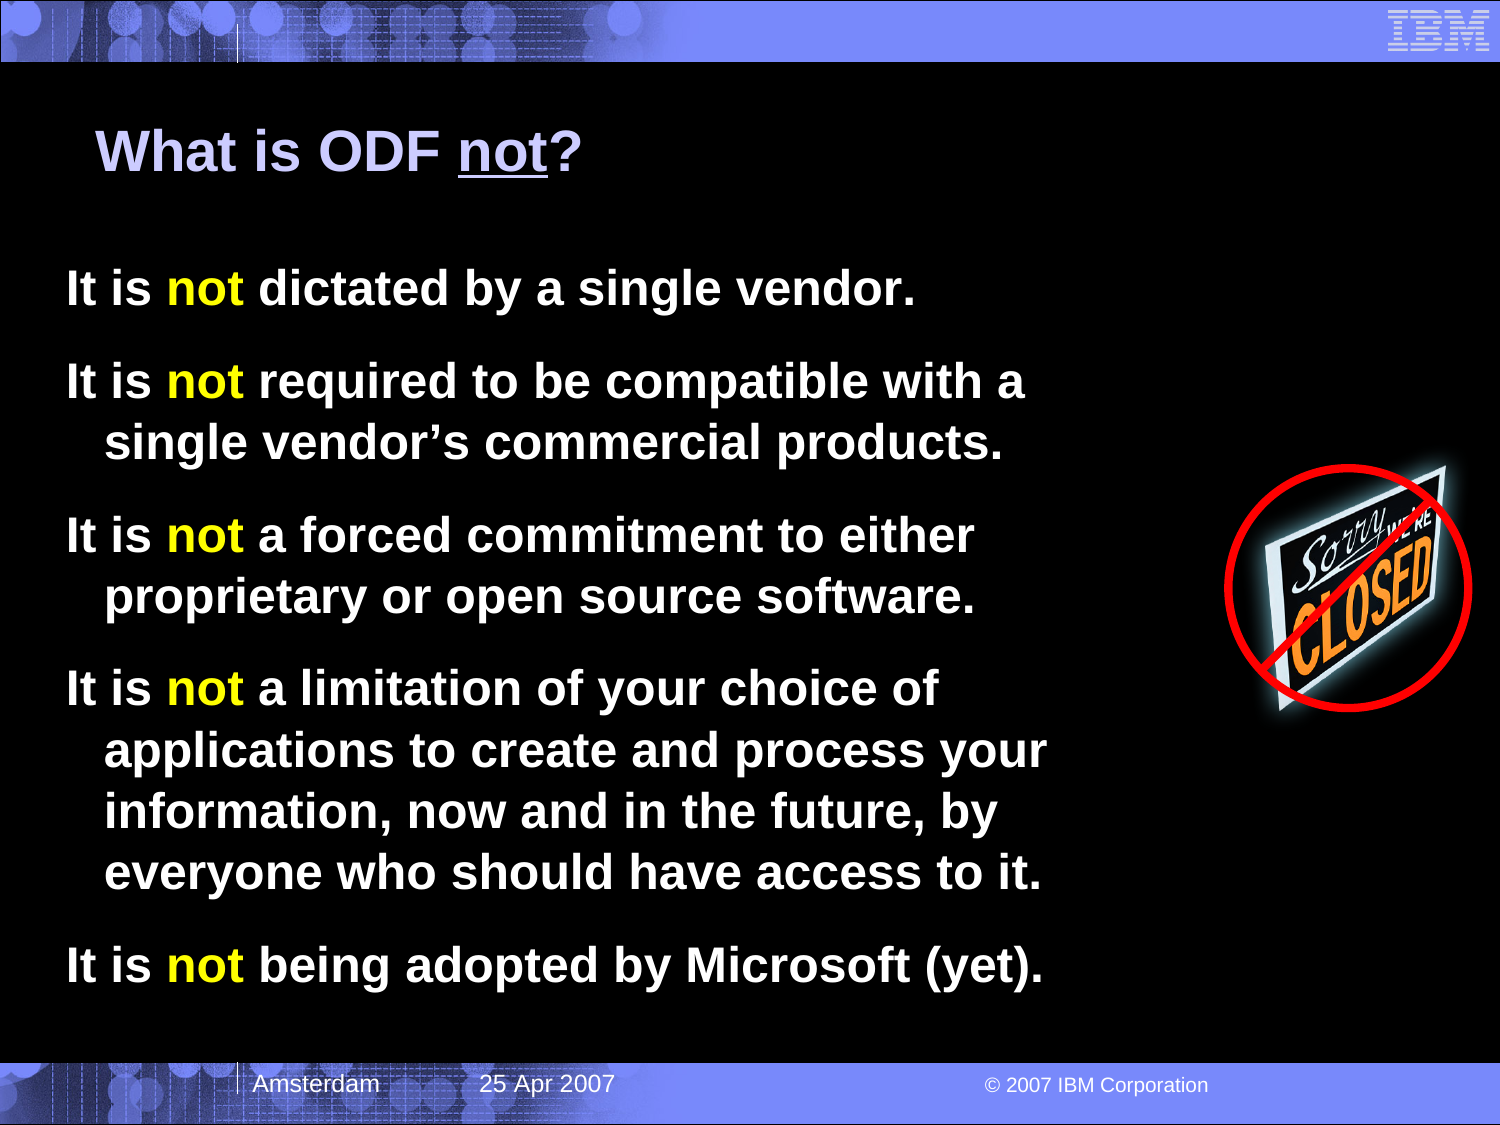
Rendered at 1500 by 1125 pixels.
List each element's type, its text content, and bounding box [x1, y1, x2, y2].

picture [1, 1, 1500, 62]
picture [1240, 442, 1470, 559]
picture [0, 1063, 1500, 1124]
picture [1240, 617, 1470, 733]
picture [1240, 473, 1423, 663]
title What is ODF not? [80, 117, 1342, 199]
list It is not dictated by a single vendor. It is not required to be compatible with a single vendor’s commercial products. It is not a forced commitment to either proprietary or open source software. It is not a limitation of your choice of applications to create and process your information, now and in the future, by everyone who should have access to it. It is not being adopted by Microsoft (yet). [51, 247, 1143, 1114]
picture [1268, 508, 1464, 703]
